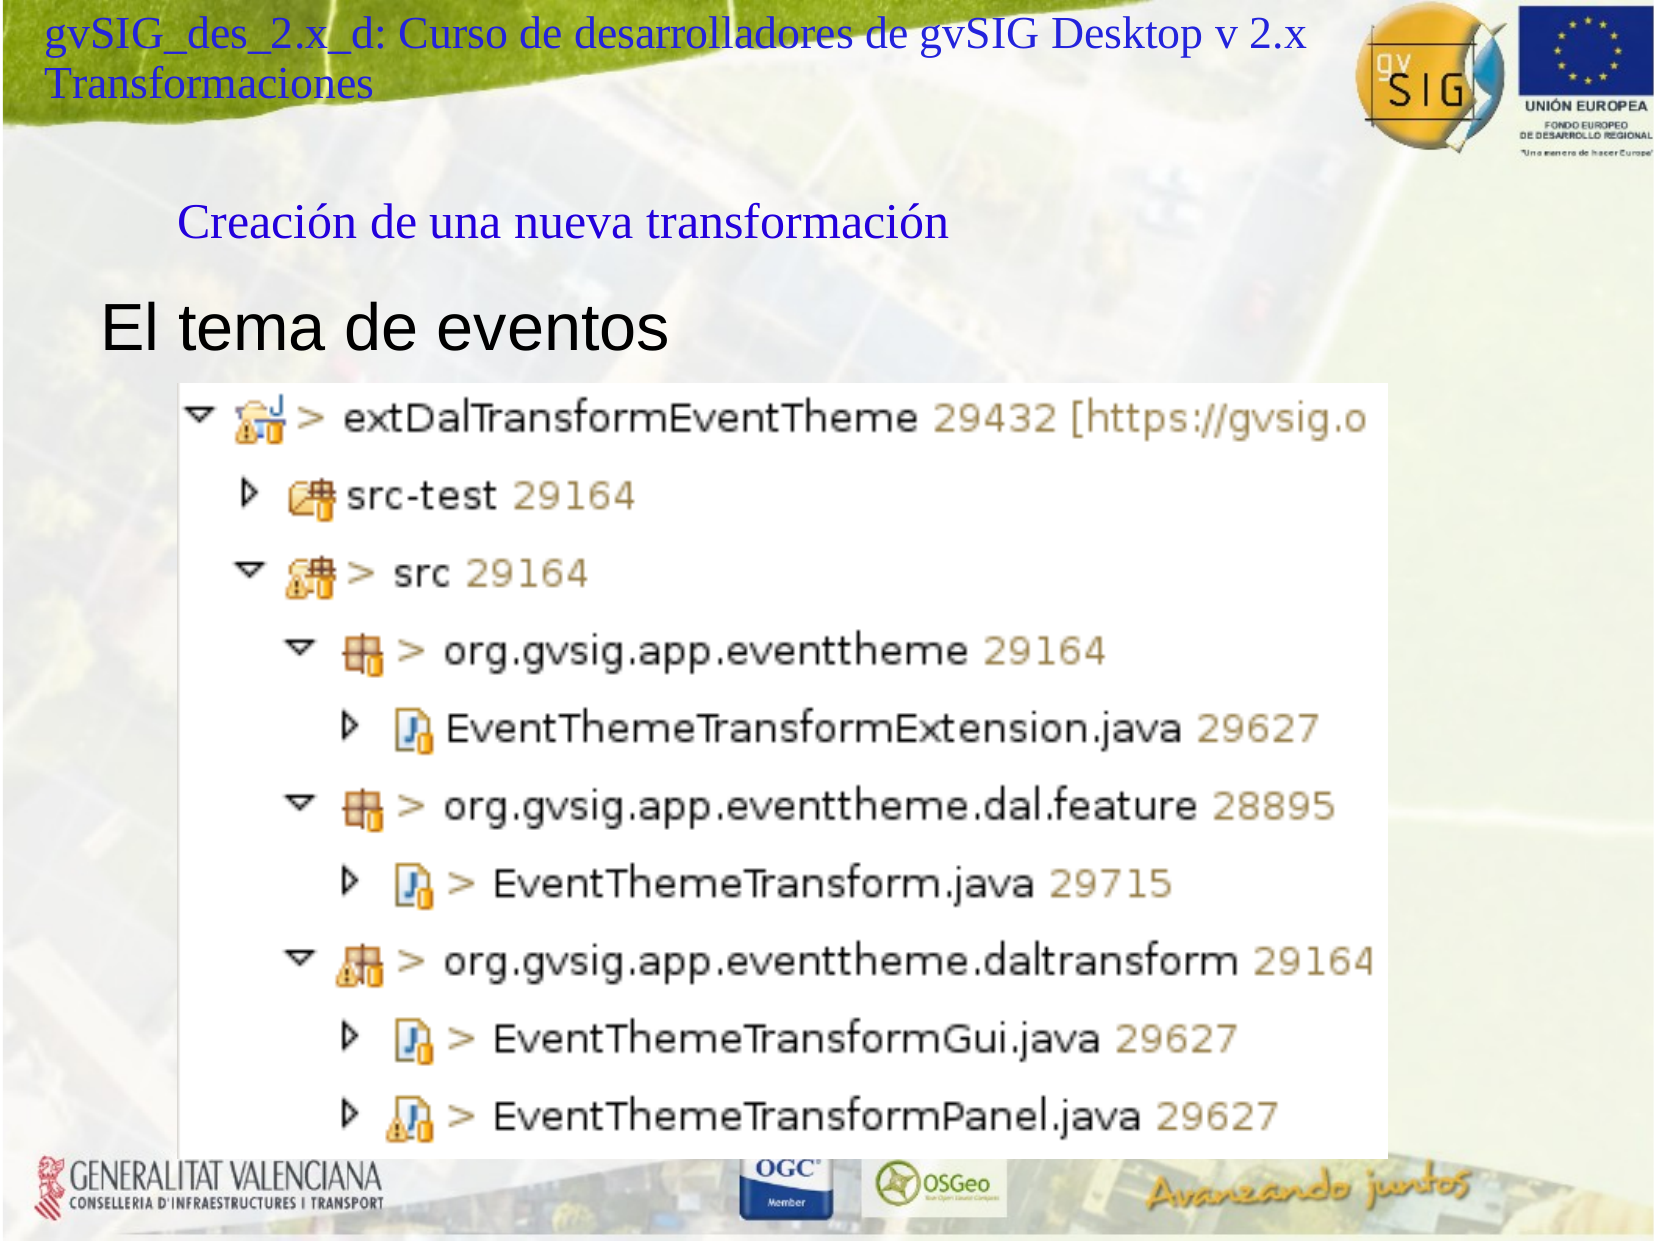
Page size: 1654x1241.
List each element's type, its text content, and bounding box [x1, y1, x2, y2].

title Creación de una nueva transformación [177, 95, 1329, 290]
picture [2, 0, 1654, 1241]
list El tema de eventos [82, 290, 1571, 931]
